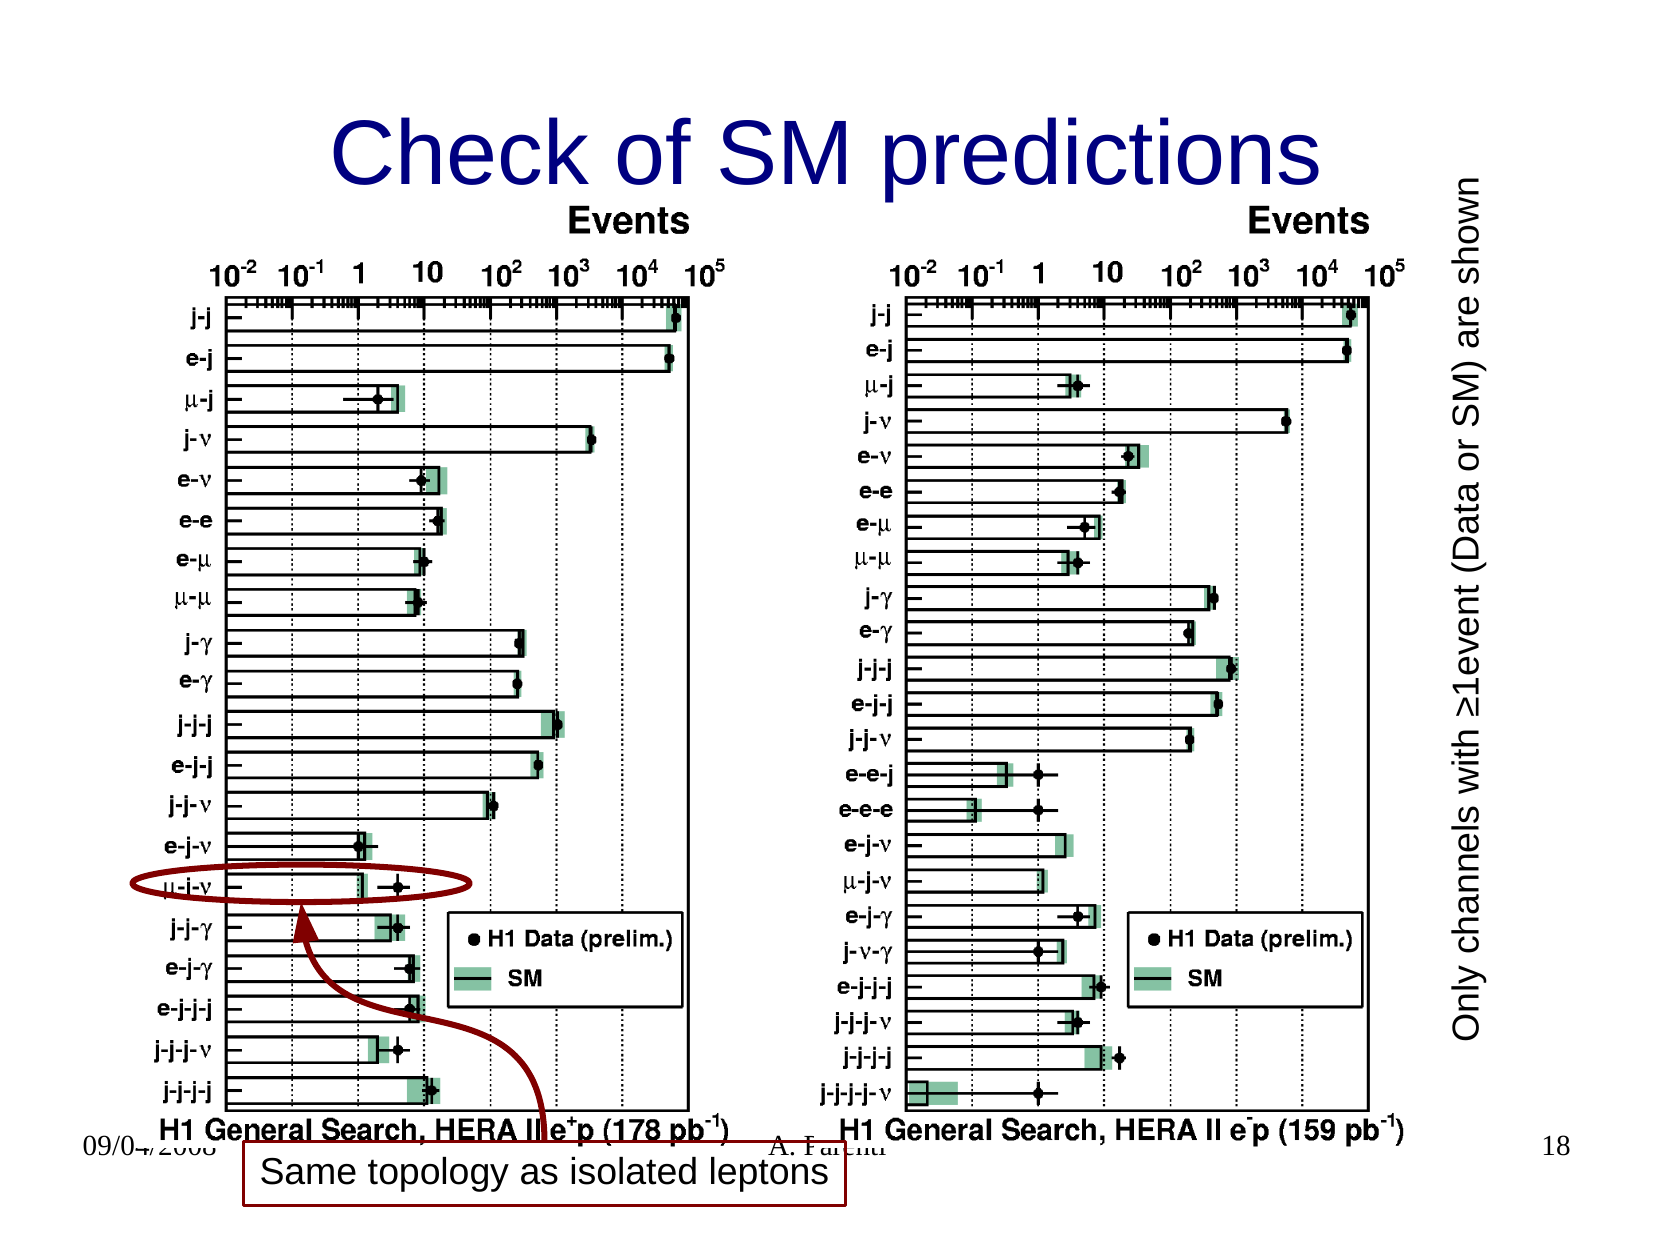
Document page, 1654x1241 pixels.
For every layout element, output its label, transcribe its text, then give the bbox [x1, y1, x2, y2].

title Check of SM predictions [82, 49, 1571, 257]
text_box Same topology as isolated leptons [243, 1141, 845, 1206]
text_box Only channels with ≥1event (Data or SM) are shown [1435, 150, 1501, 1059]
picture [137, 868, 465, 899]
picture [133, 202, 749, 1140]
picture [813, 202, 1429, 1148]
picture [133, 890, 541, 1148]
